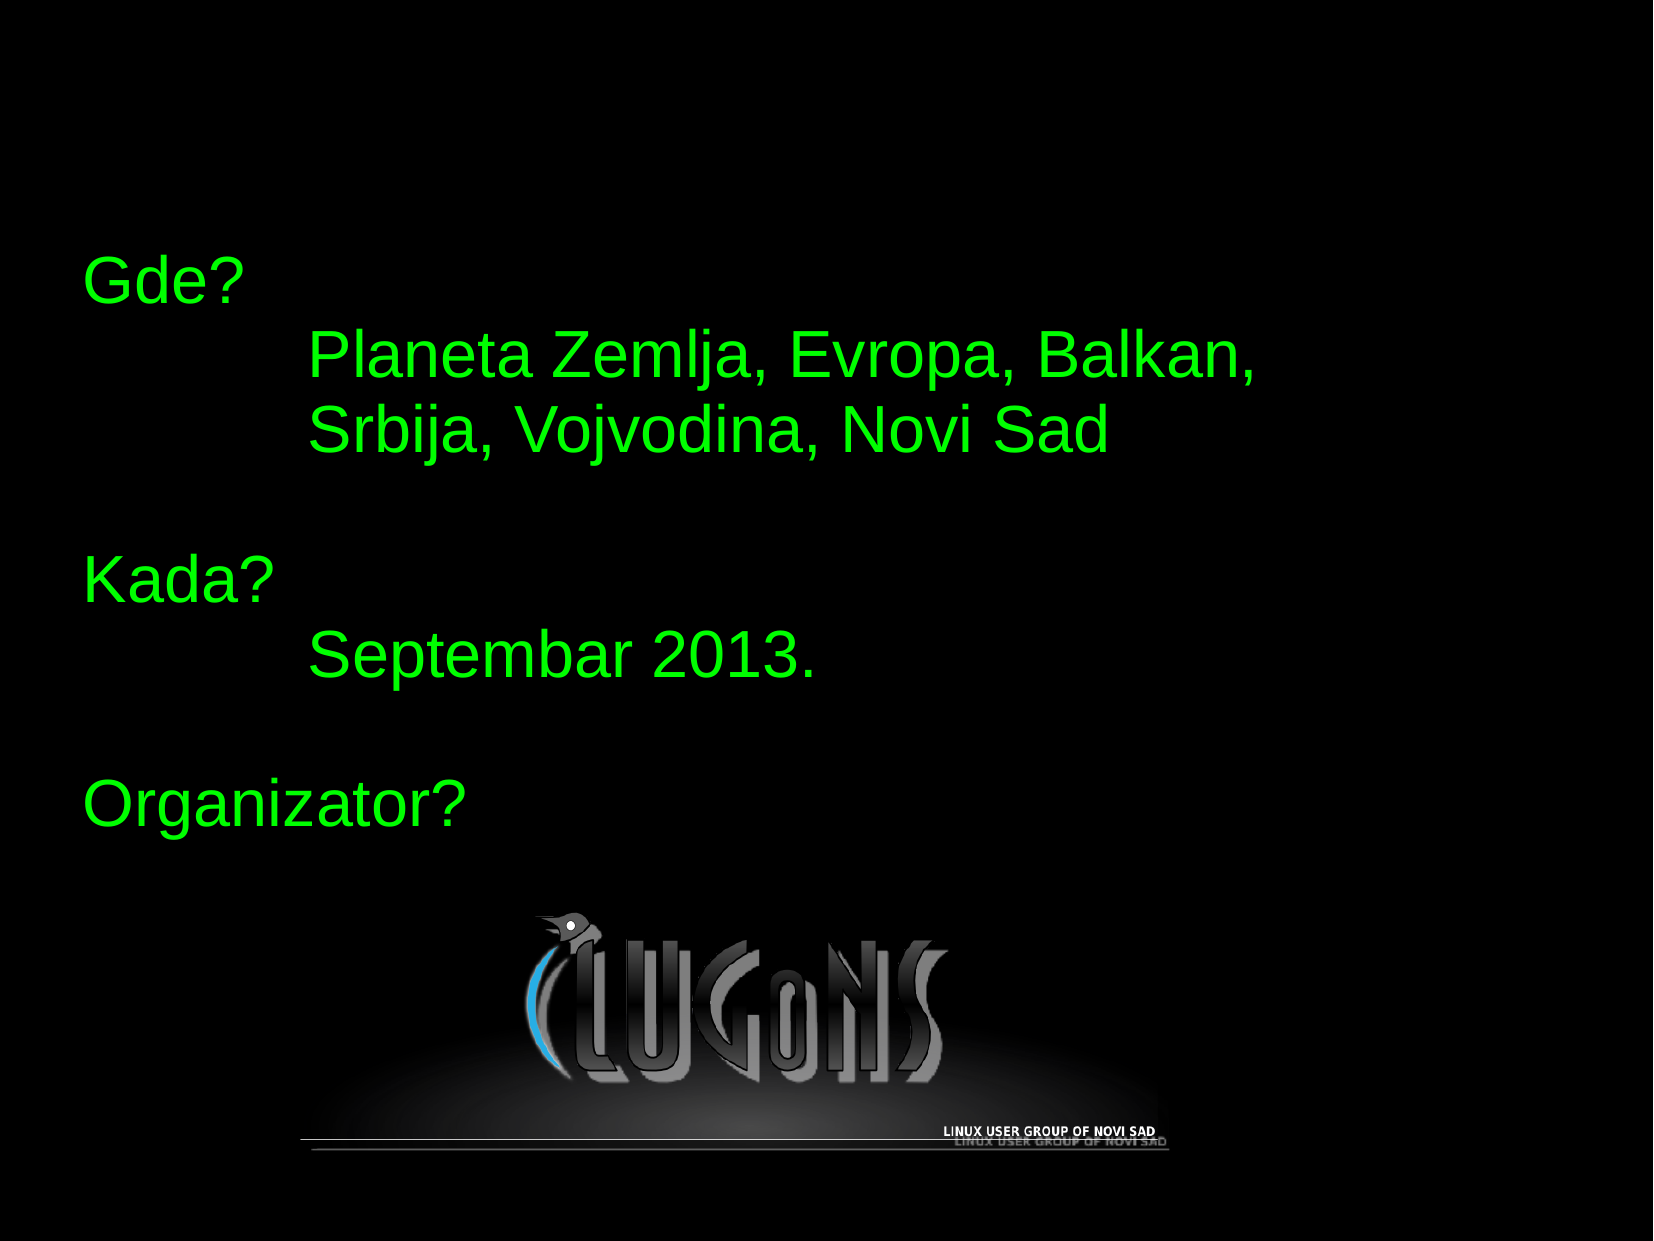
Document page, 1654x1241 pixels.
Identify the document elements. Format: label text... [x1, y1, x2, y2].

subtitle Gde? Planeta Zemlja, Evropa, Balkan, Srbija, Vojvodina, Novi Sad Kada? Septembar 2013. Organizator? [82, 49, 1571, 1109]
picture [300, 869, 1158, 1141]
